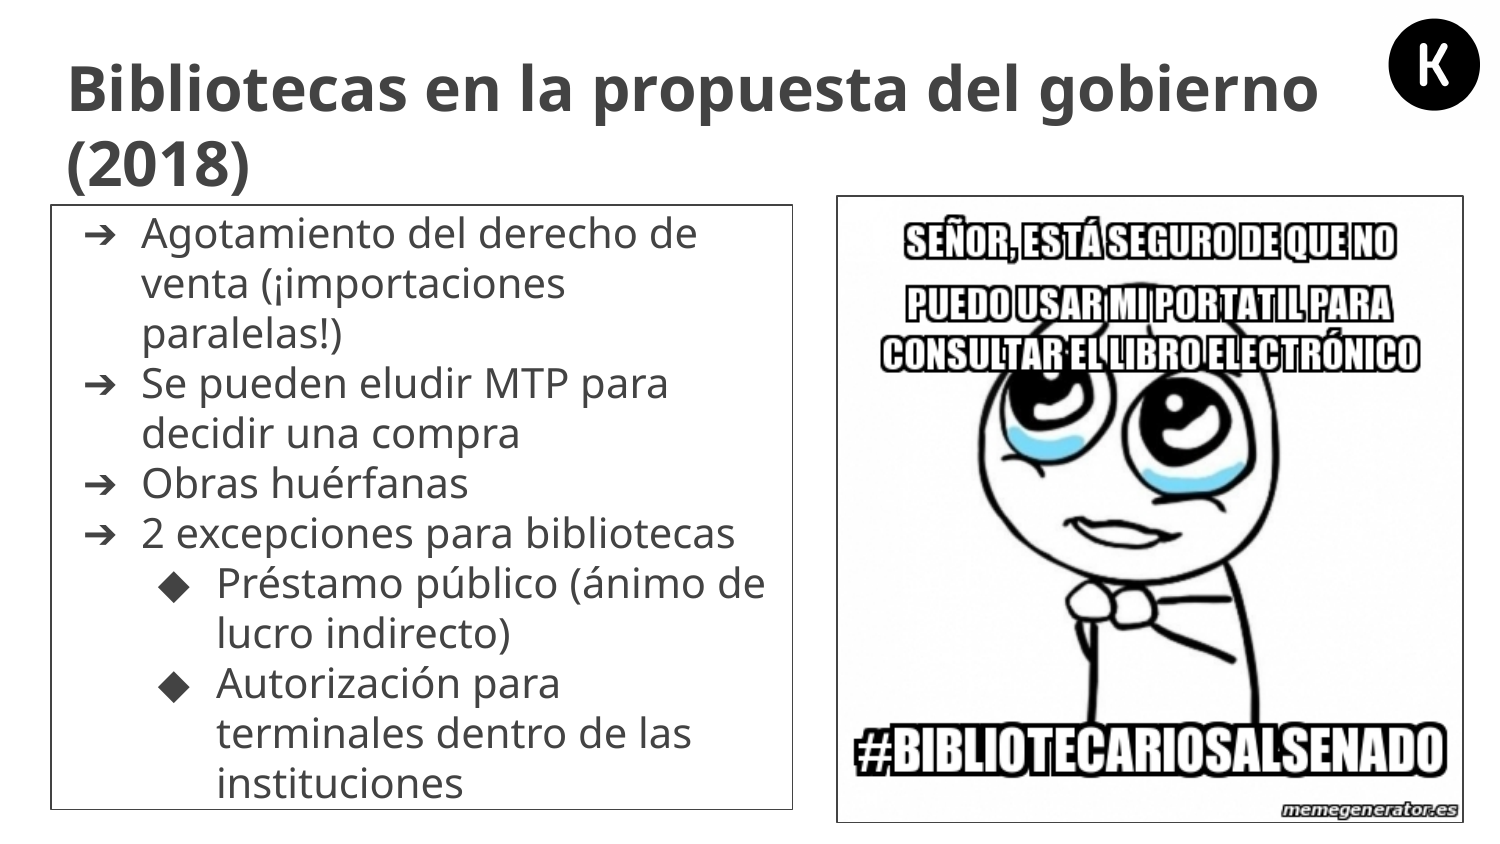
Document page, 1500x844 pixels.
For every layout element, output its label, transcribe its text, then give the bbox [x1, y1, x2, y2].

list Agotamiento del derecho de venta (¡importaciones paralelas!) Se pueden eludir MTP para decidir una compra Obras huérfanas 2 excepciones para bibliotecas Préstamo público (ánimo de lucro indirecto) Autorización para terminales dentro de las instituciones [51, 205, 793, 810]
title Bibliotecas en la propuesta del gobierno (2018) [51, 34, 1396, 135]
picture [837, 196, 1463, 822]
picture [1370, 0, 1500, 130]
